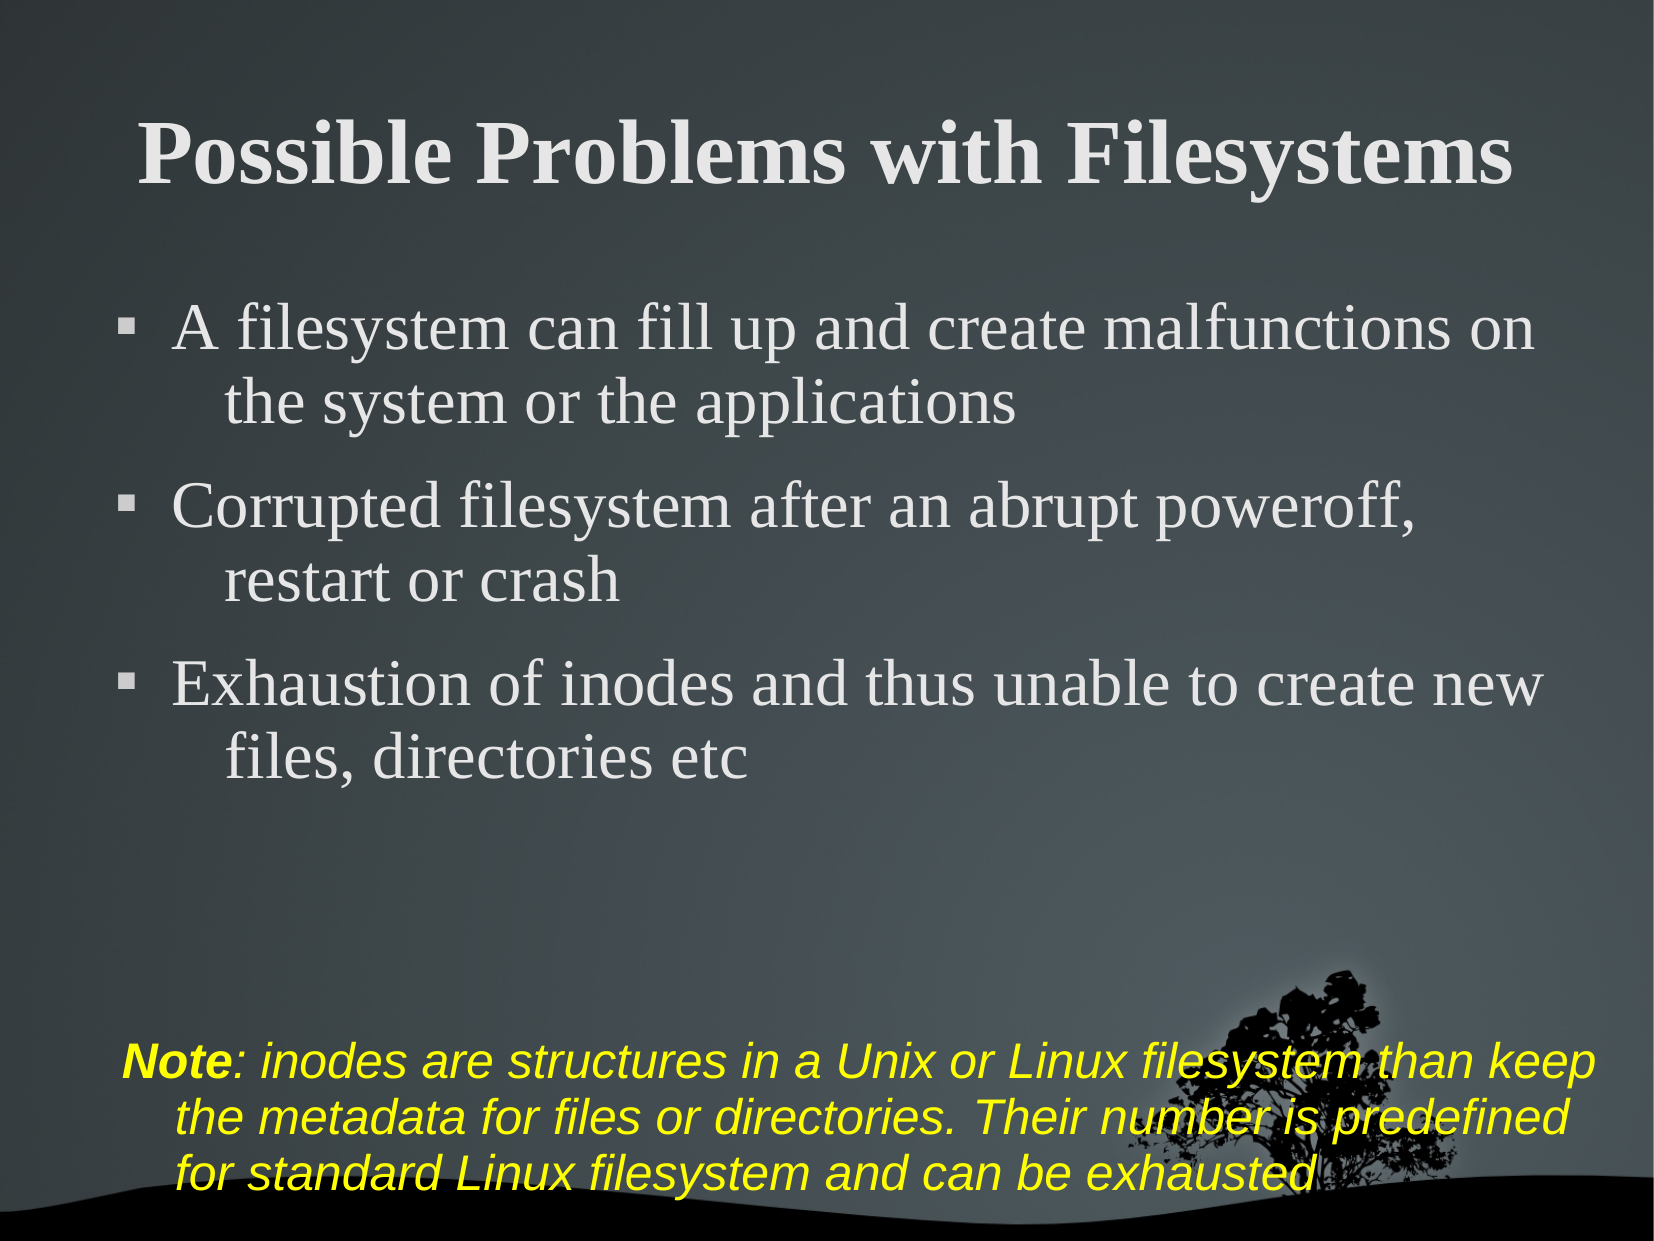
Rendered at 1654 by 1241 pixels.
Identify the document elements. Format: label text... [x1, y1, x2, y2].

text_box Note: inodes are structures in a Unix or Linux filesystem than keep the metadata for files or directories. Their number is predefined for standard Linux filesystem and can be exhausted [104, 1033, 1625, 1220]
title Possible Problems with Filesystems [82, 49, 1571, 257]
picture [0, 0, 1654, 1241]
list A filesystem can fill up and create malfunctions on the system or the applications Corrupted filesystem after an abrupt poweroff, restart or crash Exhaustion of inodes and thus unable to create new files, directories etc [82, 290, 1571, 1109]
